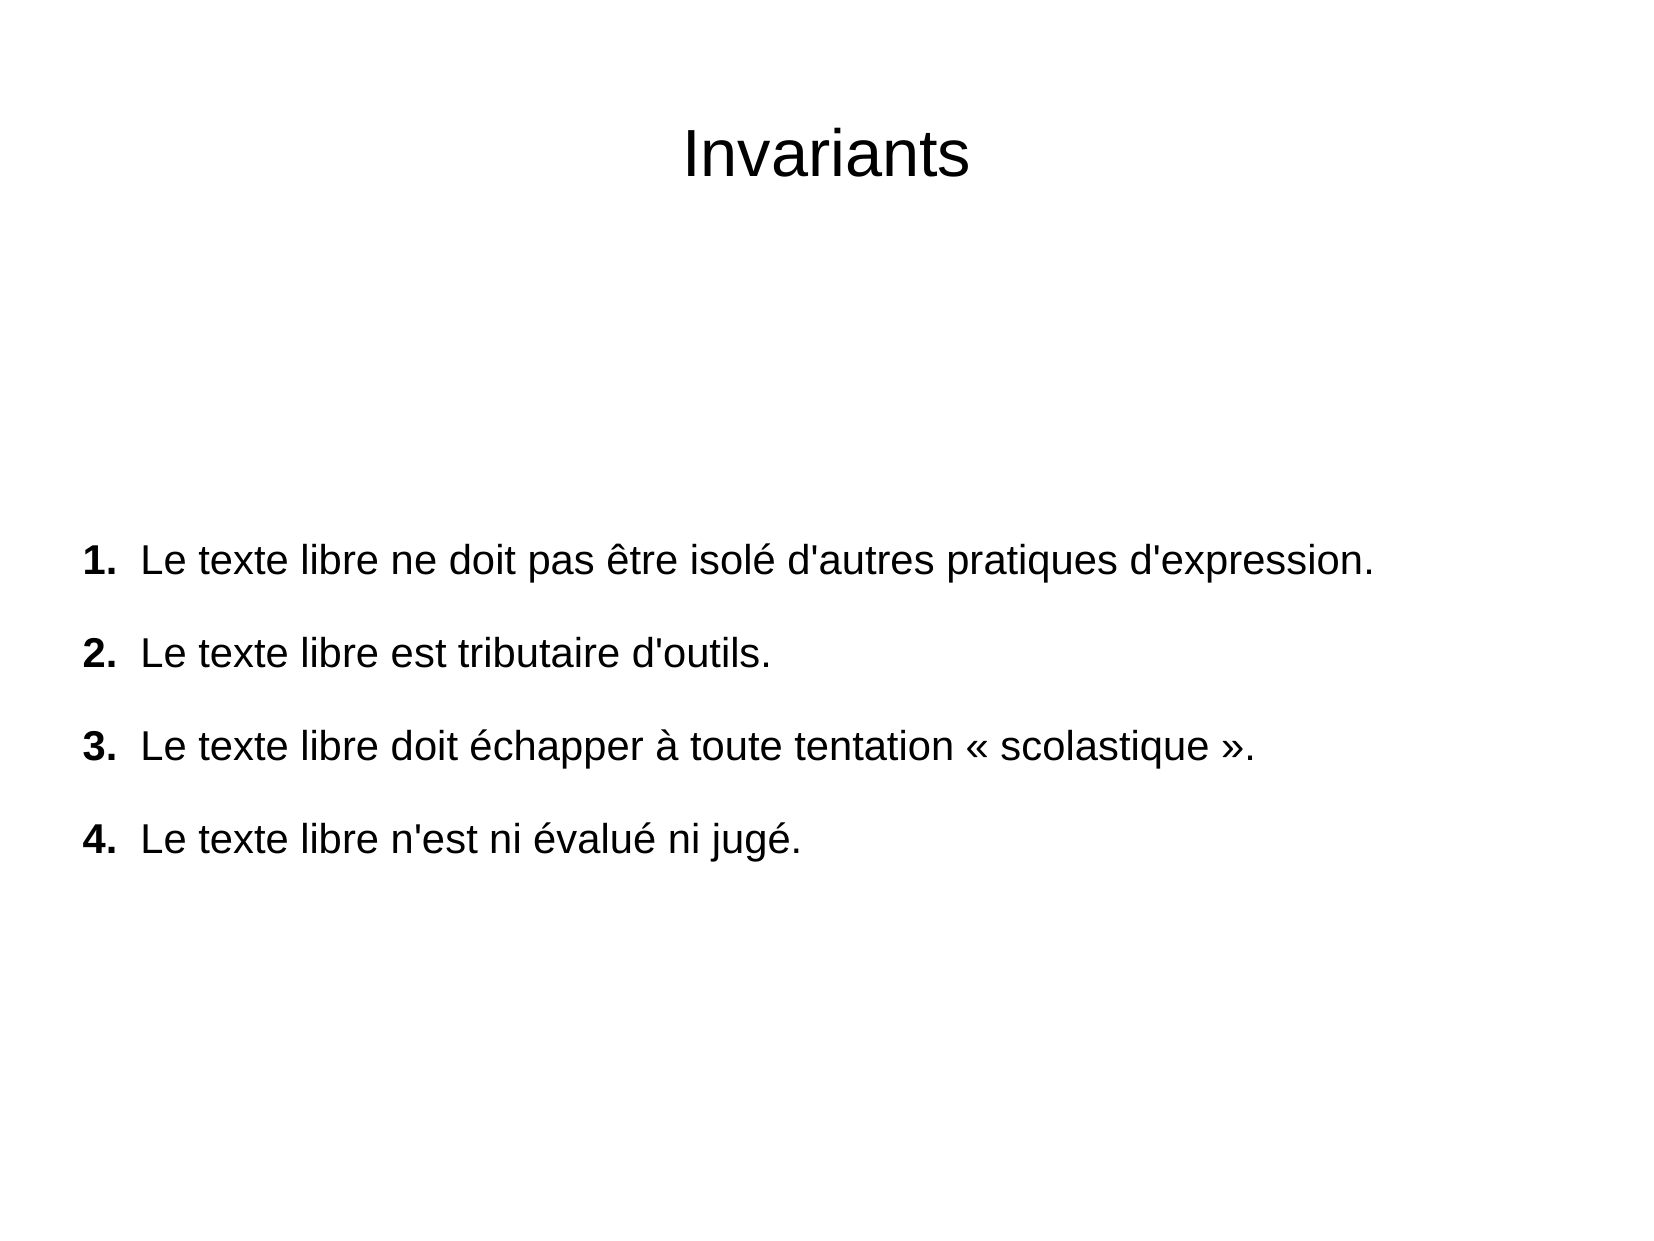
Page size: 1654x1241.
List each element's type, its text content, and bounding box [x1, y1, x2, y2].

title Invariants [82, 49, 1571, 257]
subtitle 1. Le texte libre ne doit pas être isolé d'autres pratiques d'expression. 2. Le texte libre est tributaire d'outils. 3. Le texte libre doit échapper à toute tentation « scolastique ». 4. Le texte libre n'est ni évalué ni jugé. [82, 290, 1571, 1109]
